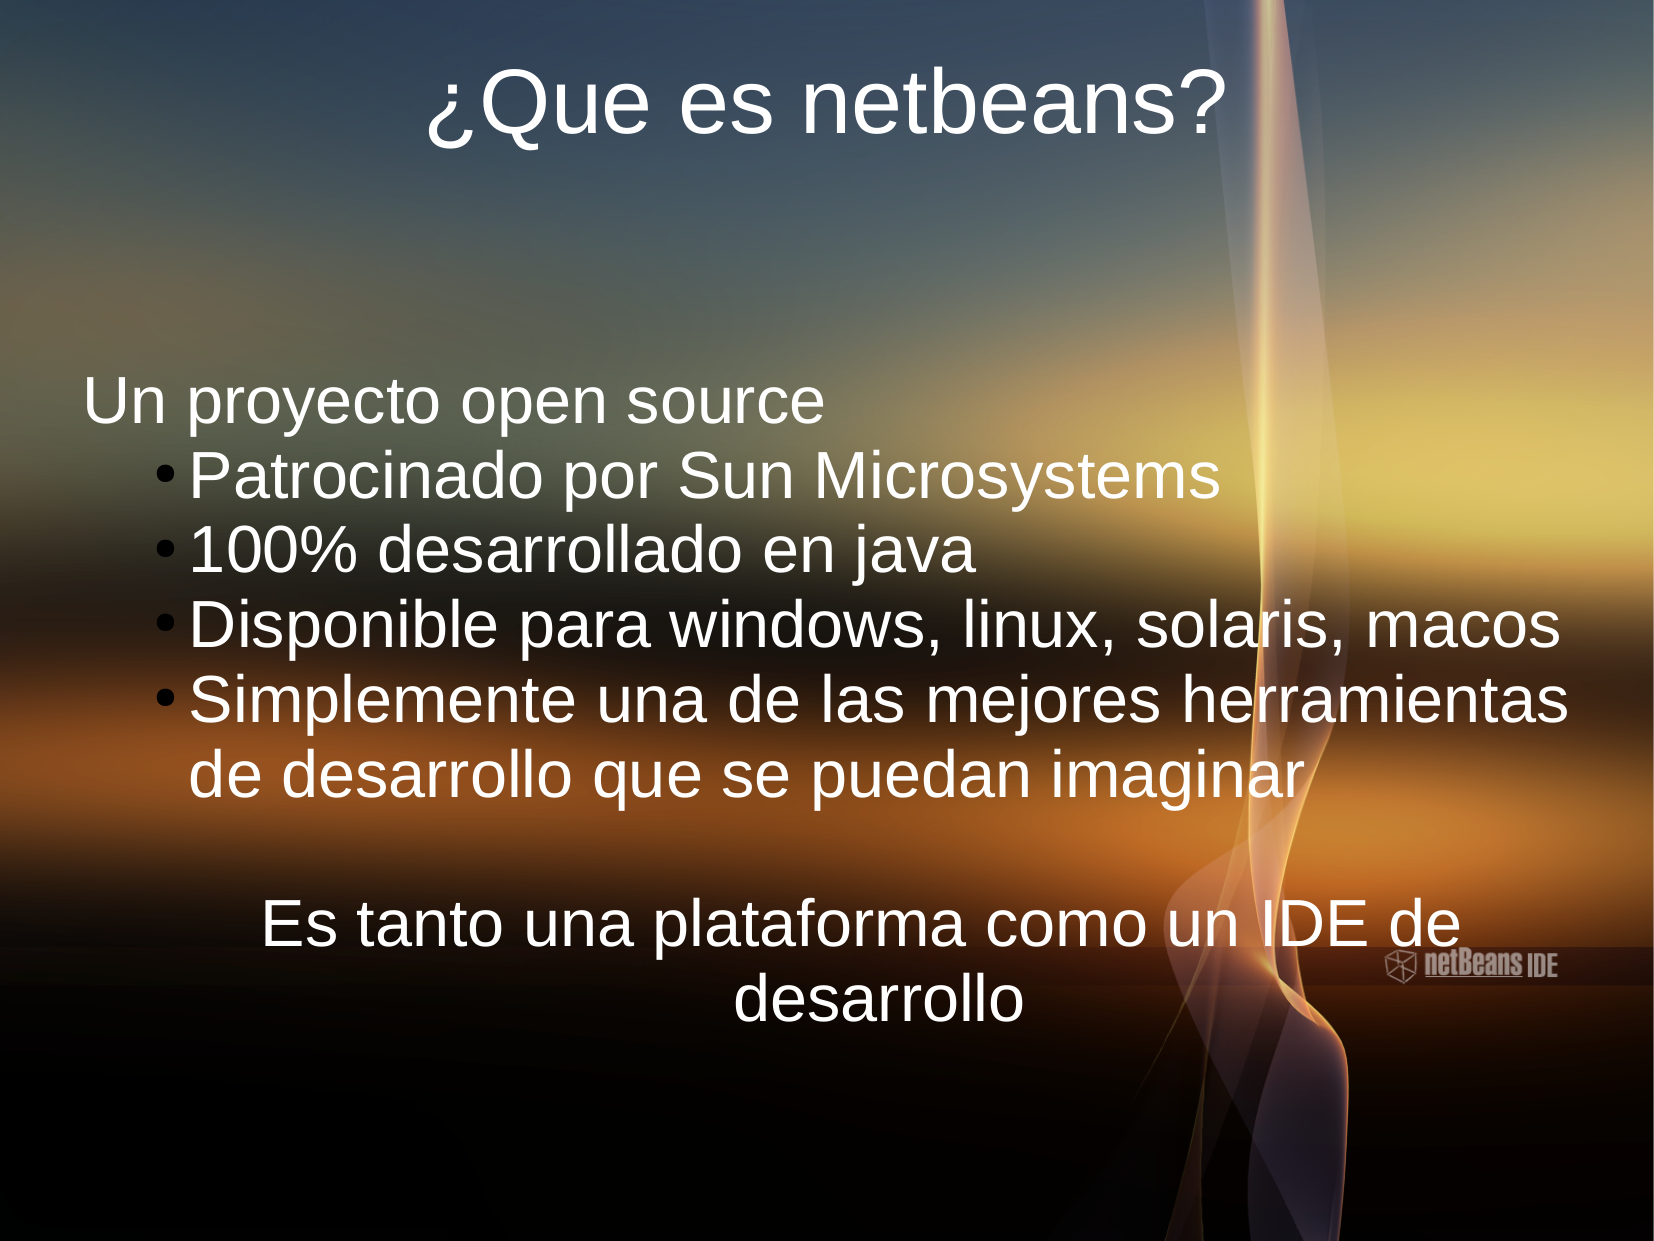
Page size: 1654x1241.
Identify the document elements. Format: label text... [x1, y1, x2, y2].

title ¿Que es netbeans? [82, 49, 1571, 257]
subtitle Un proyecto open source Patrocinado por Sun Microsystems 100% desarrollado en java Disponible para windows, linux, solaris, macos Simplemente una de las mejores herramientas de desarrollo que se puedan imaginar Es tanto una plataforma como un IDE de desarrollo [82, 297, 1571, 1102]
picture [0, 0, 1654, 1241]
